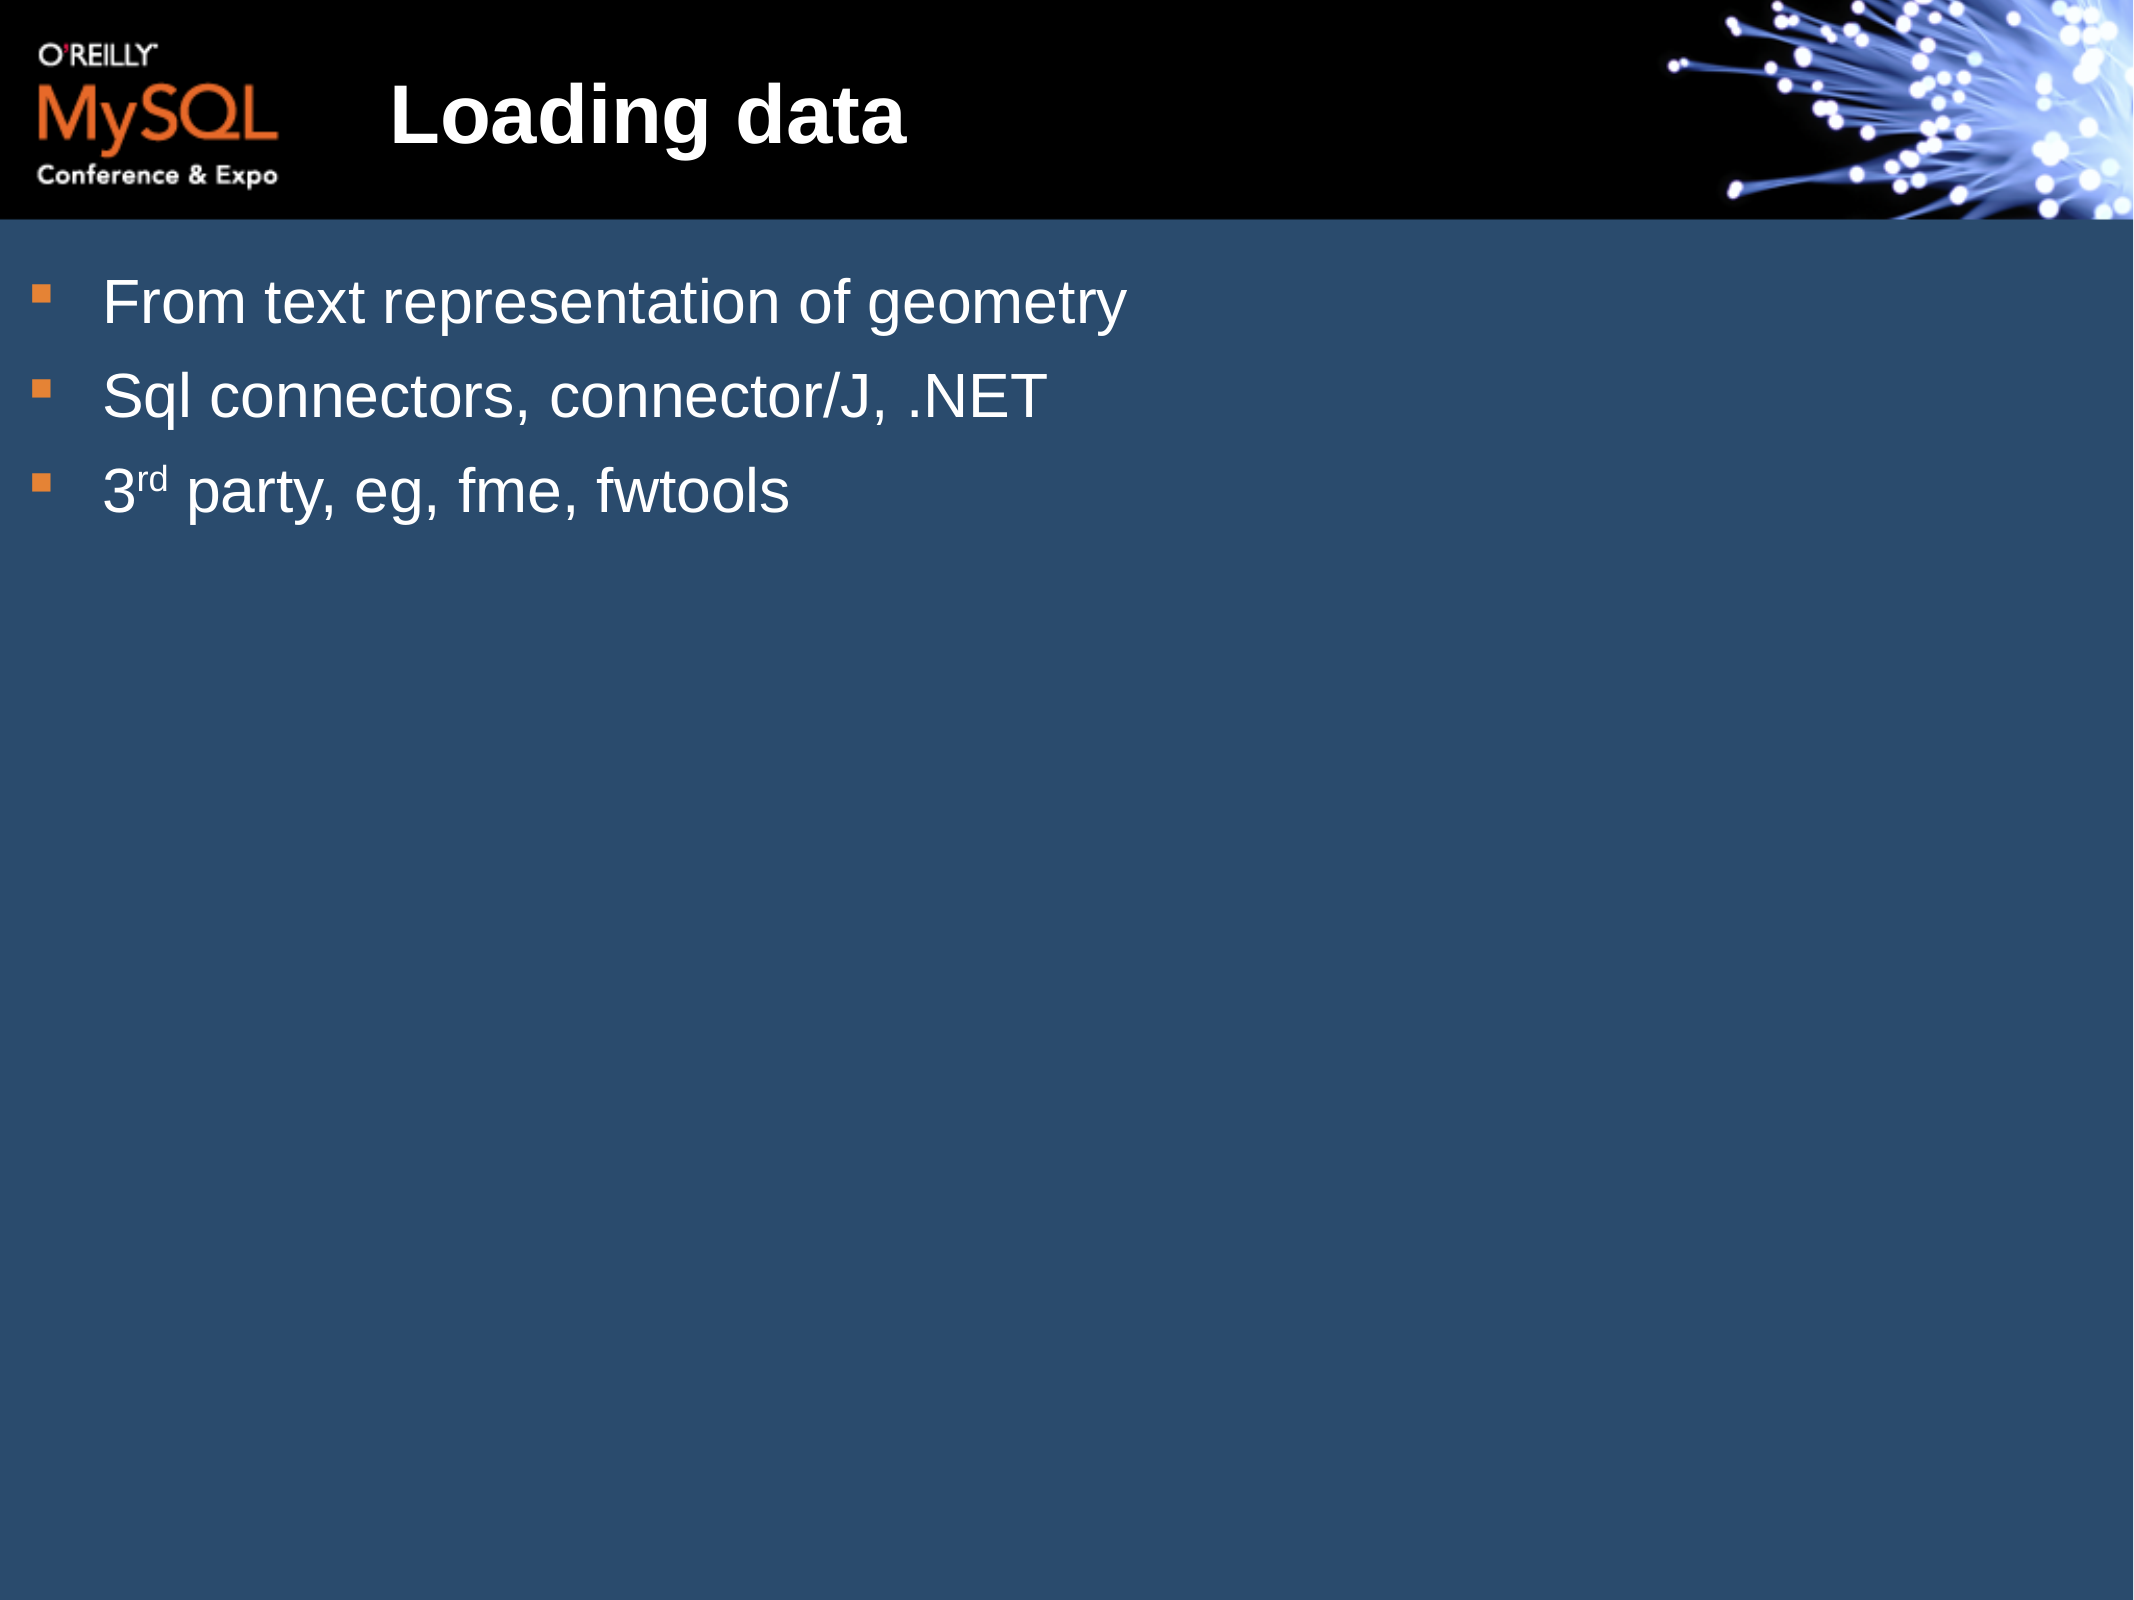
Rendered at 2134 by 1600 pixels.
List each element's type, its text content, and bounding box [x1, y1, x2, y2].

list From text representation of geometry Sql connectors, connector/J, .NET 3rd party, eg, fme, fwtools [0, 258, 2100, 1569]
title Loading data [381, 36, 2103, 193]
picture [0, 0, 2134, 1600]
